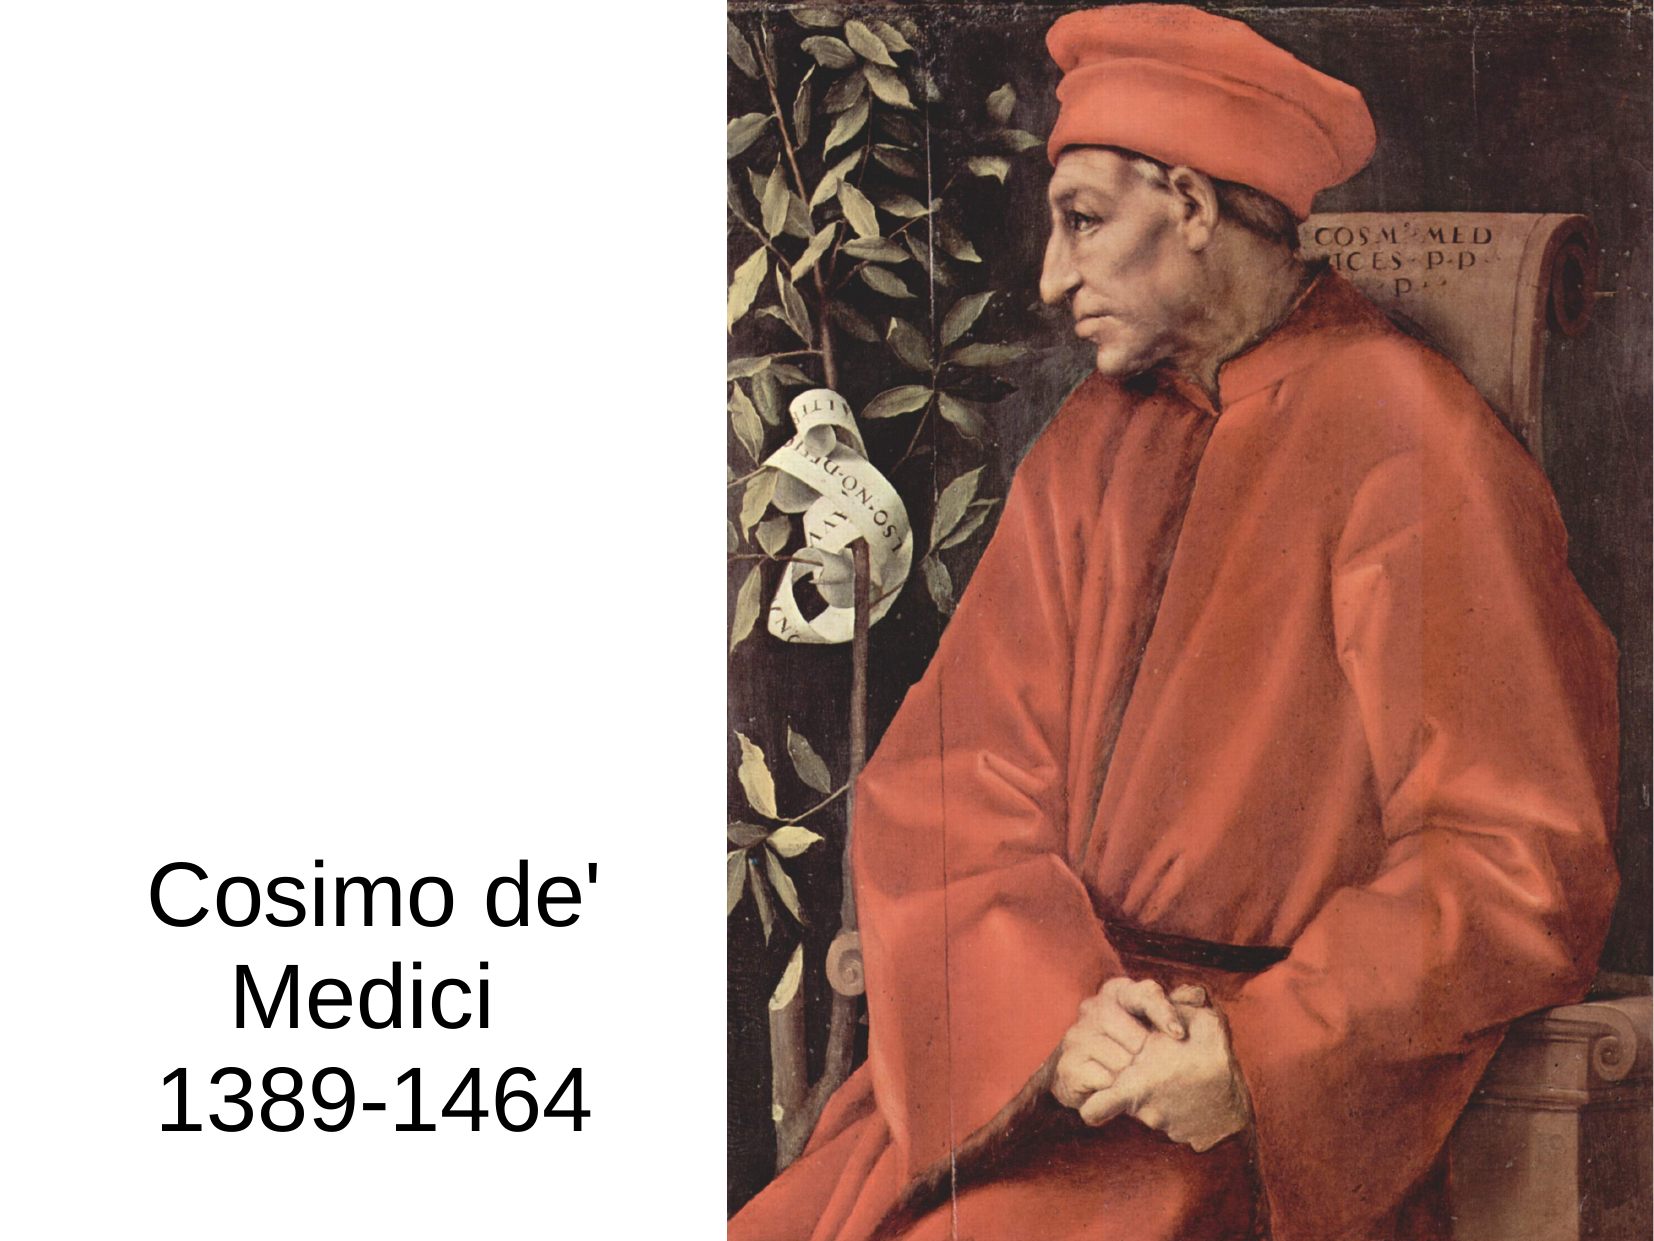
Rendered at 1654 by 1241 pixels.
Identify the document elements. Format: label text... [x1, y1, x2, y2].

picture [727, 0, 1654, 1241]
title Cosimo de' Medici 1389-1464 [29, 842, 721, 1151]
